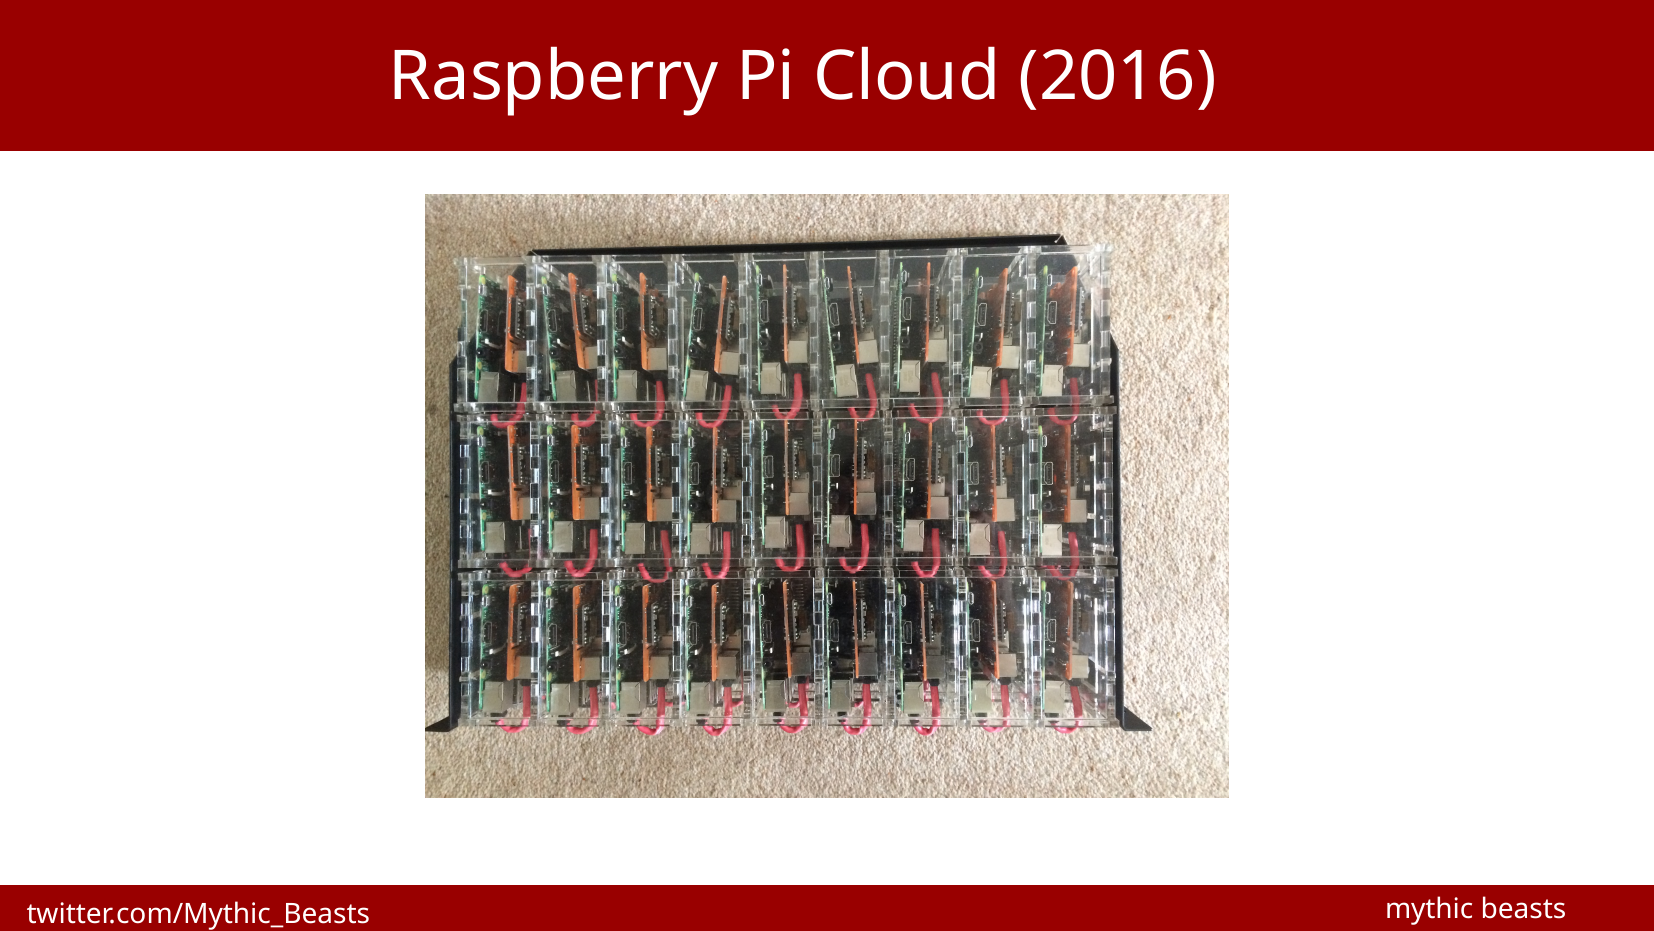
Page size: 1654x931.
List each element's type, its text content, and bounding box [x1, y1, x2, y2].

picture [425, 194, 1229, 798]
title Raspberry Pi Cloud (2016) [59, 0, 1548, 151]
